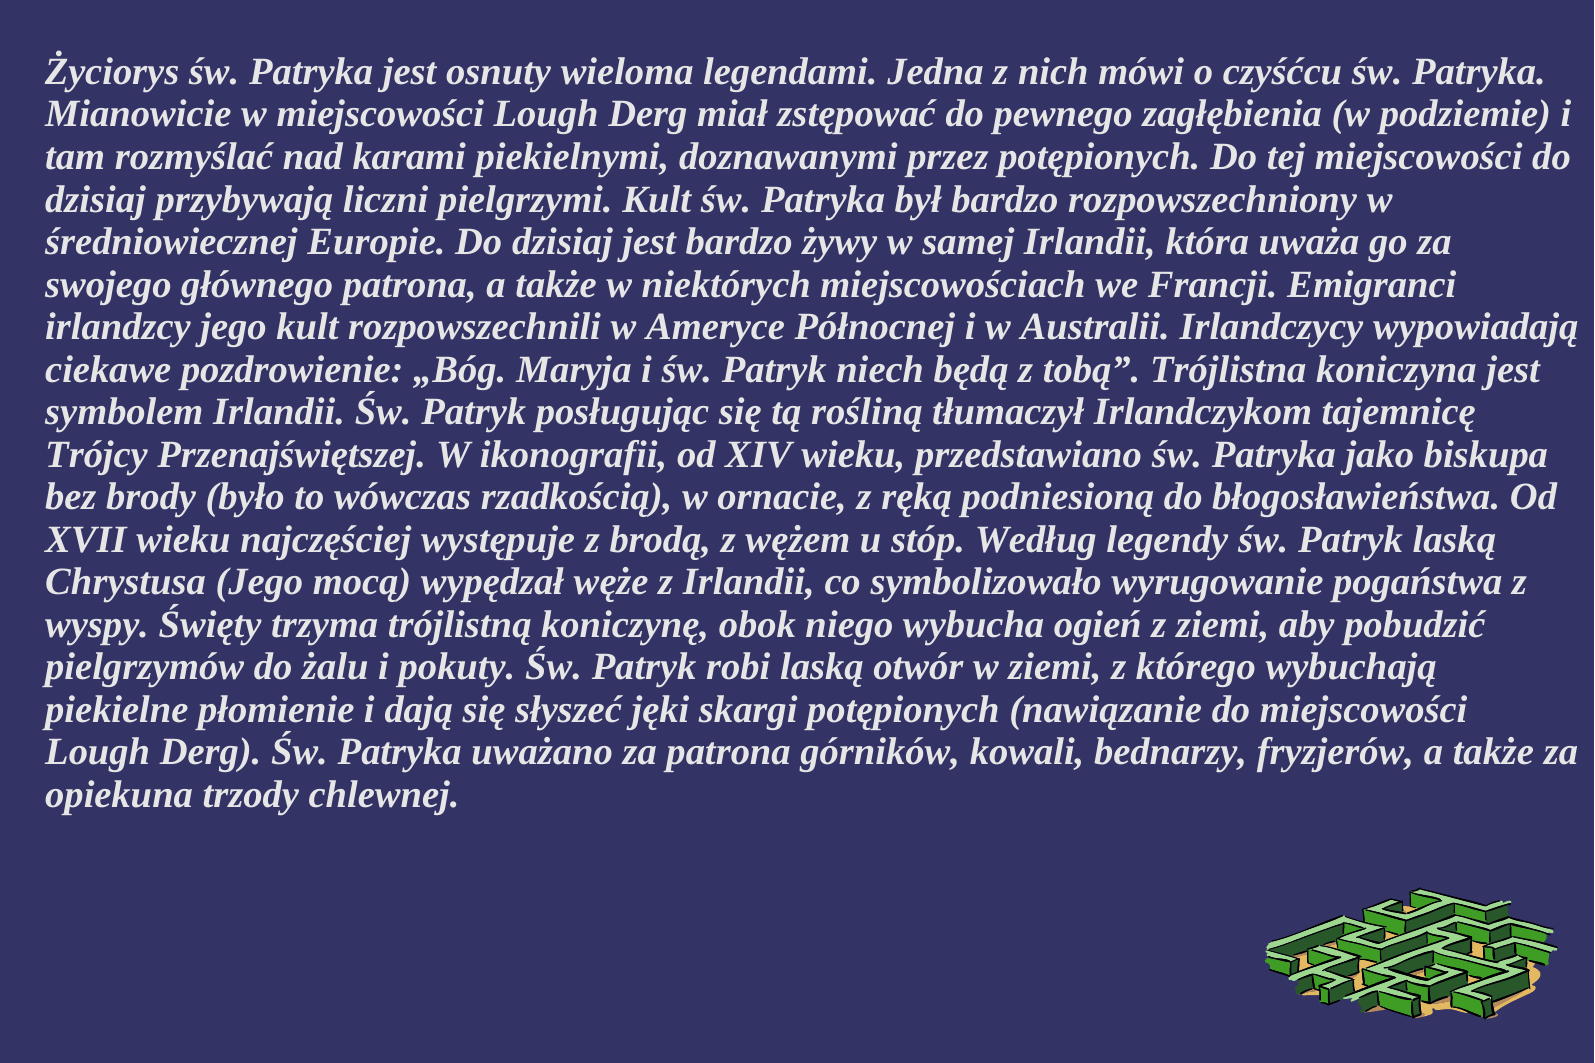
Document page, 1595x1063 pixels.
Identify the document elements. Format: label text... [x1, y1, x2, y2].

title Życiorys św. Patryka jest osnuty wieloma legendami. Jedna z nich mówi o czyśćcu św. Patryka. Mianowicie w miejscowości Lough Derg miał zstępować do pewnego zagłębienia (w podziemie) i tam rozmyślać nad karami piekielnymi, doznawanymi przez potępionych. Do tej miejscowości do dzisiaj przybywają liczni pielgrzymi. Kult św. Patryka był bardzo rozpowszechniony w średniowiecznej Europie. Do dzisiaj jest bardzo żywy w samej Irlandii, która uważa go za swojego głównego patrona, a także w niektórych miejscowościach we Francji. Emigranci irlandzcy jego kult rozpowszechnili w Ameryce Północnej i w Australii. Irlandczycy wypowiadają ciekawe pozdrowienie: „Bóg. Maryja i św. Patryk niech będą z tobą”. Trójlistna koniczyna jest symbolem Irlandii. Św. Patryk posługując się tą rośliną tłumaczył Irlandczykom tajemnicę Trójcy Przenajświętszej. W ikonografii, od XIV wieku, przedstawiano św. Patryka jako biskupa bez brody (było to wówczas rzadkością), w ornacie, z ręką podniesioną do błogosławieństwa. Od XVII wieku najczęściej występuje z brodą, z wężem u stóp. Według legendy św. Patryk laską Chrystusa (Jego mocą) wypędzał węże z Irlandii, co symbolizowało wyrugowanie pogaństwa z wyspy. Święty trzyma trójlistną koniczynę, obok niego wybucha ogień z ziemi, aby pobudzić pielgrzymów do żalu i pokuty. Św. Patryk robi laską otwór w ziemi, z którego wybuchają piekielne płomienie i dają się słyszeć jęki skargi potępionych (nawiązanie do miejscowości Lough Derg). Św. Patryka uważano za patrona górników, kowali, bednarzy, fryzjerów, a także za opiekuna trzody chlewnej. [0, 17, 1583, 848]
